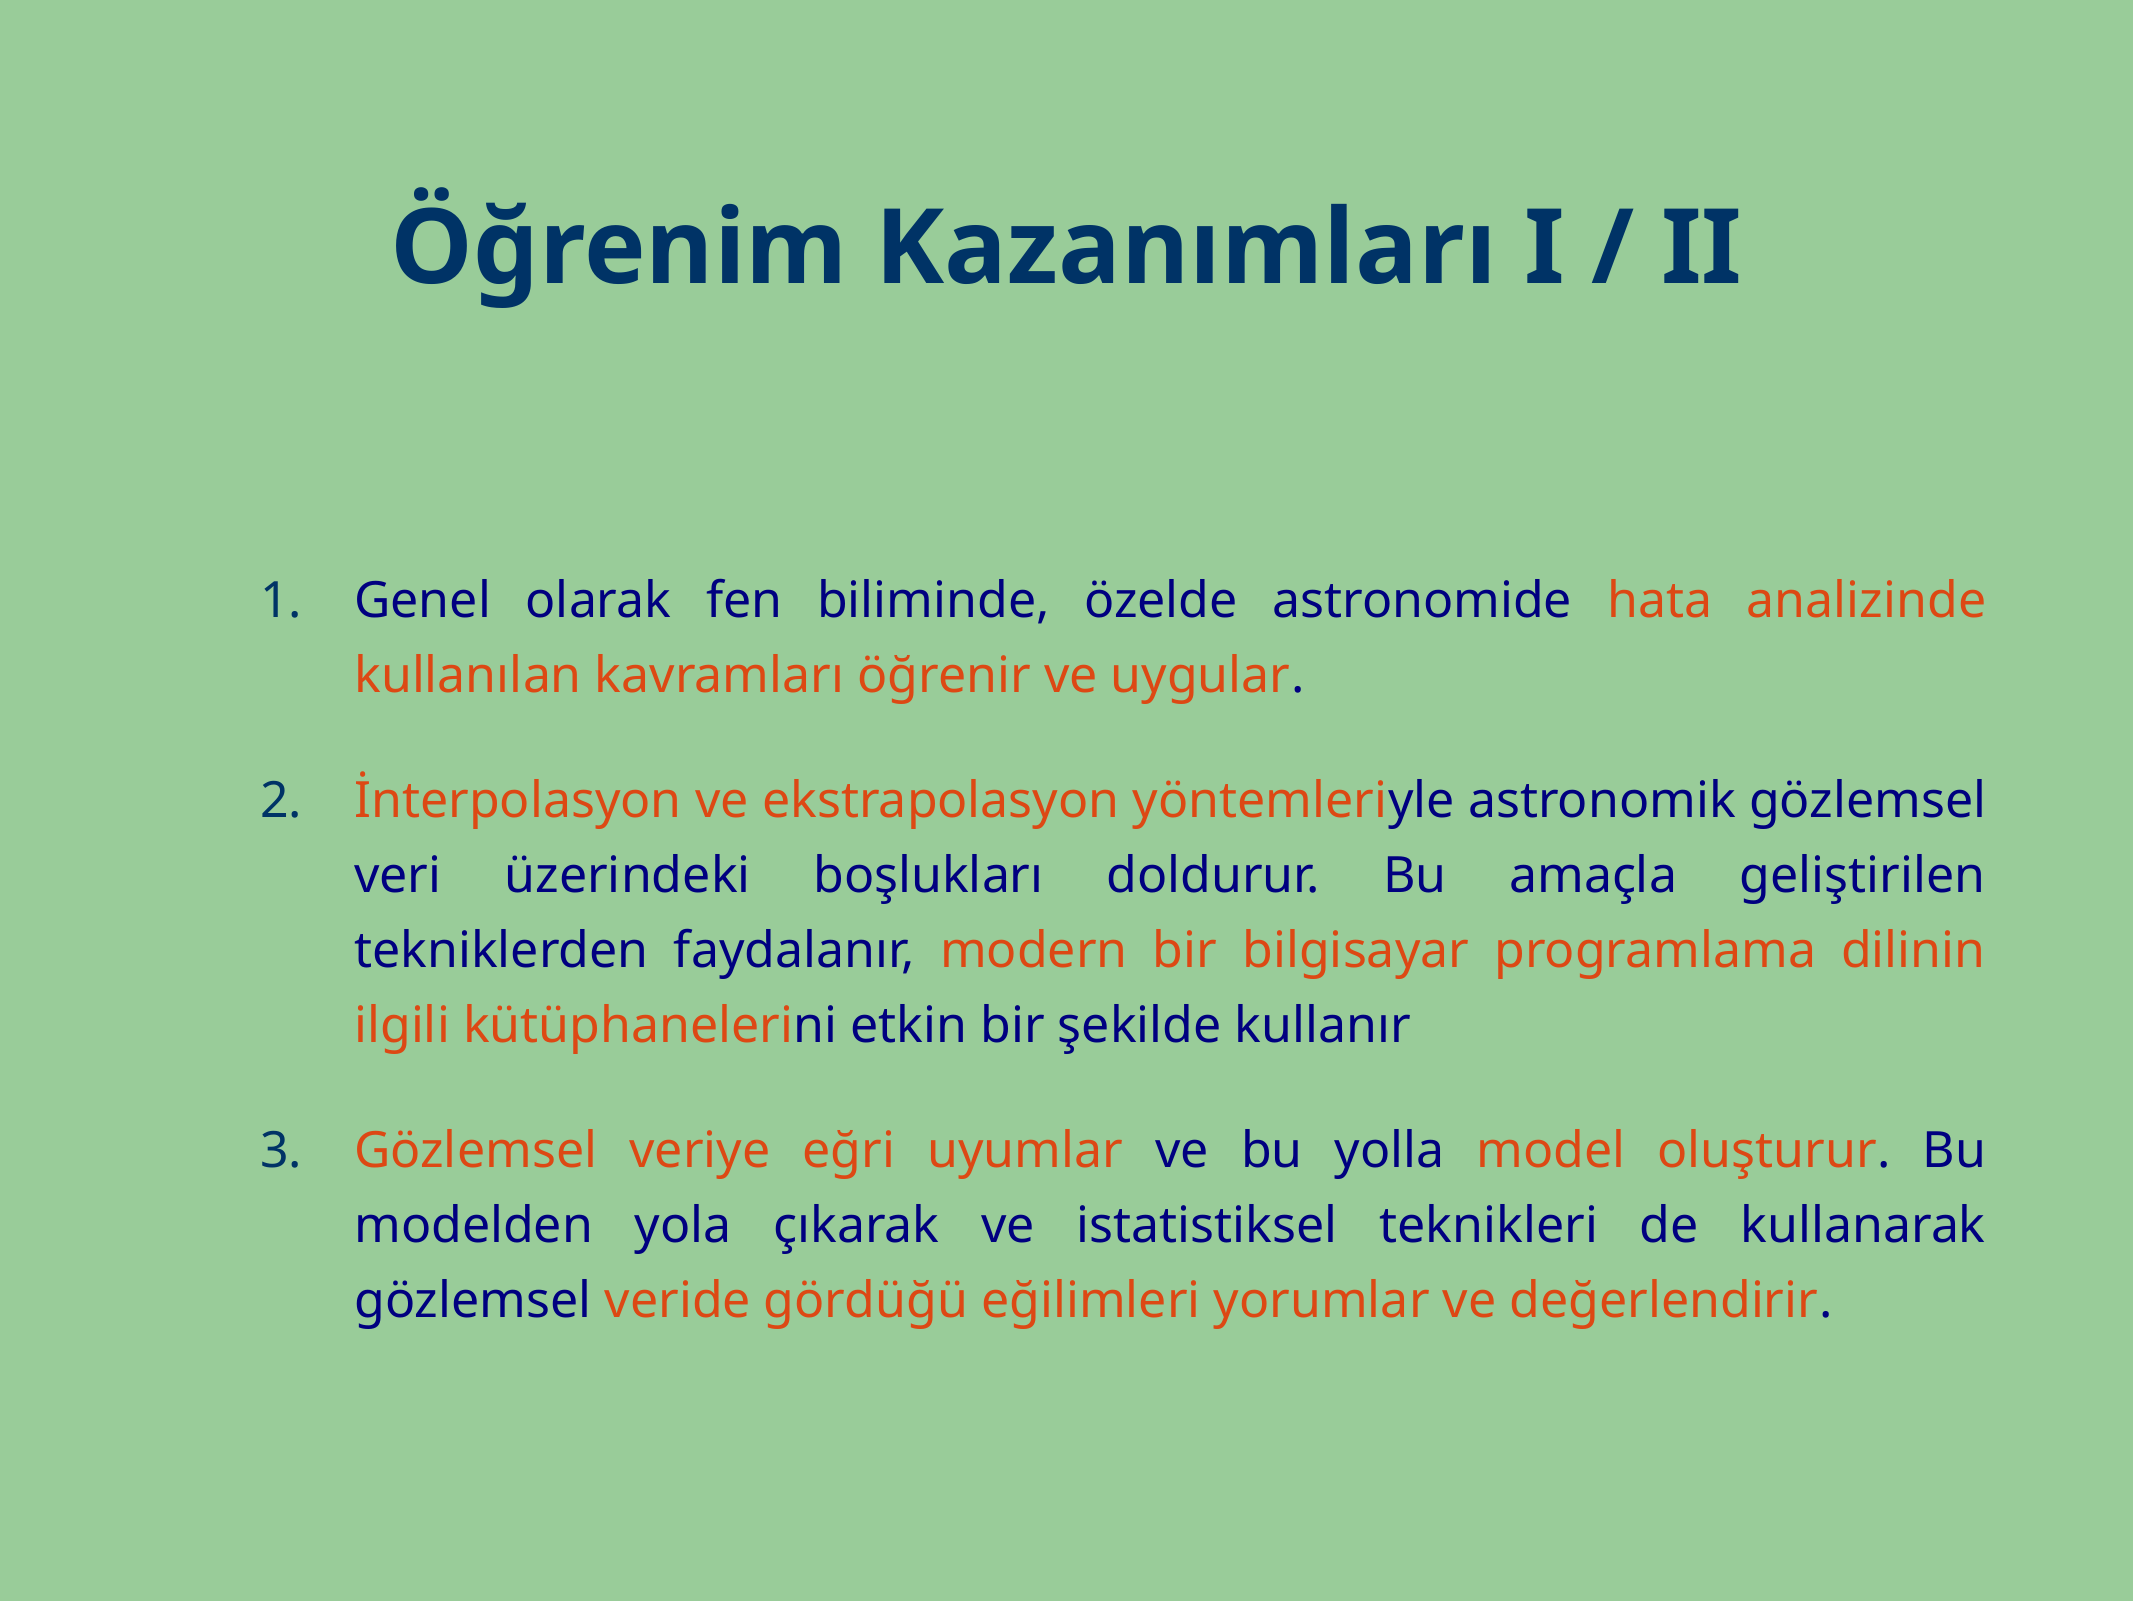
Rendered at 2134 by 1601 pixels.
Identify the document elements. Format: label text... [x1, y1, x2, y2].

list Genel olarak fen biliminde, özelde astronomide hata analizinde kullanılan kavramları öğrenir ve uygular. İnterpolasyon ve ekstrapolasyon yöntemleriyle astronomik gözlemsel veri üzerindeki boşlukları doldurur. Bu amaçla geliştirilen tekniklerden faydalanır, modern bir bilgisayar programlama dilinin ilgili kütüphanelerini etkin bir şekilde kullanır Gözlemsel veriye eğri uyumlar ve bu yolla model oluşturur. Bu modelden yola çıkarak ve istatistiksel teknikleri de kullanarak gözlemsel veride gördüğü eğilimleri yorumlar ve değerlendirir. [208, 350, 1995, 1531]
title Öğrenim Kazanımları I / II [208, 41, 1925, 350]
